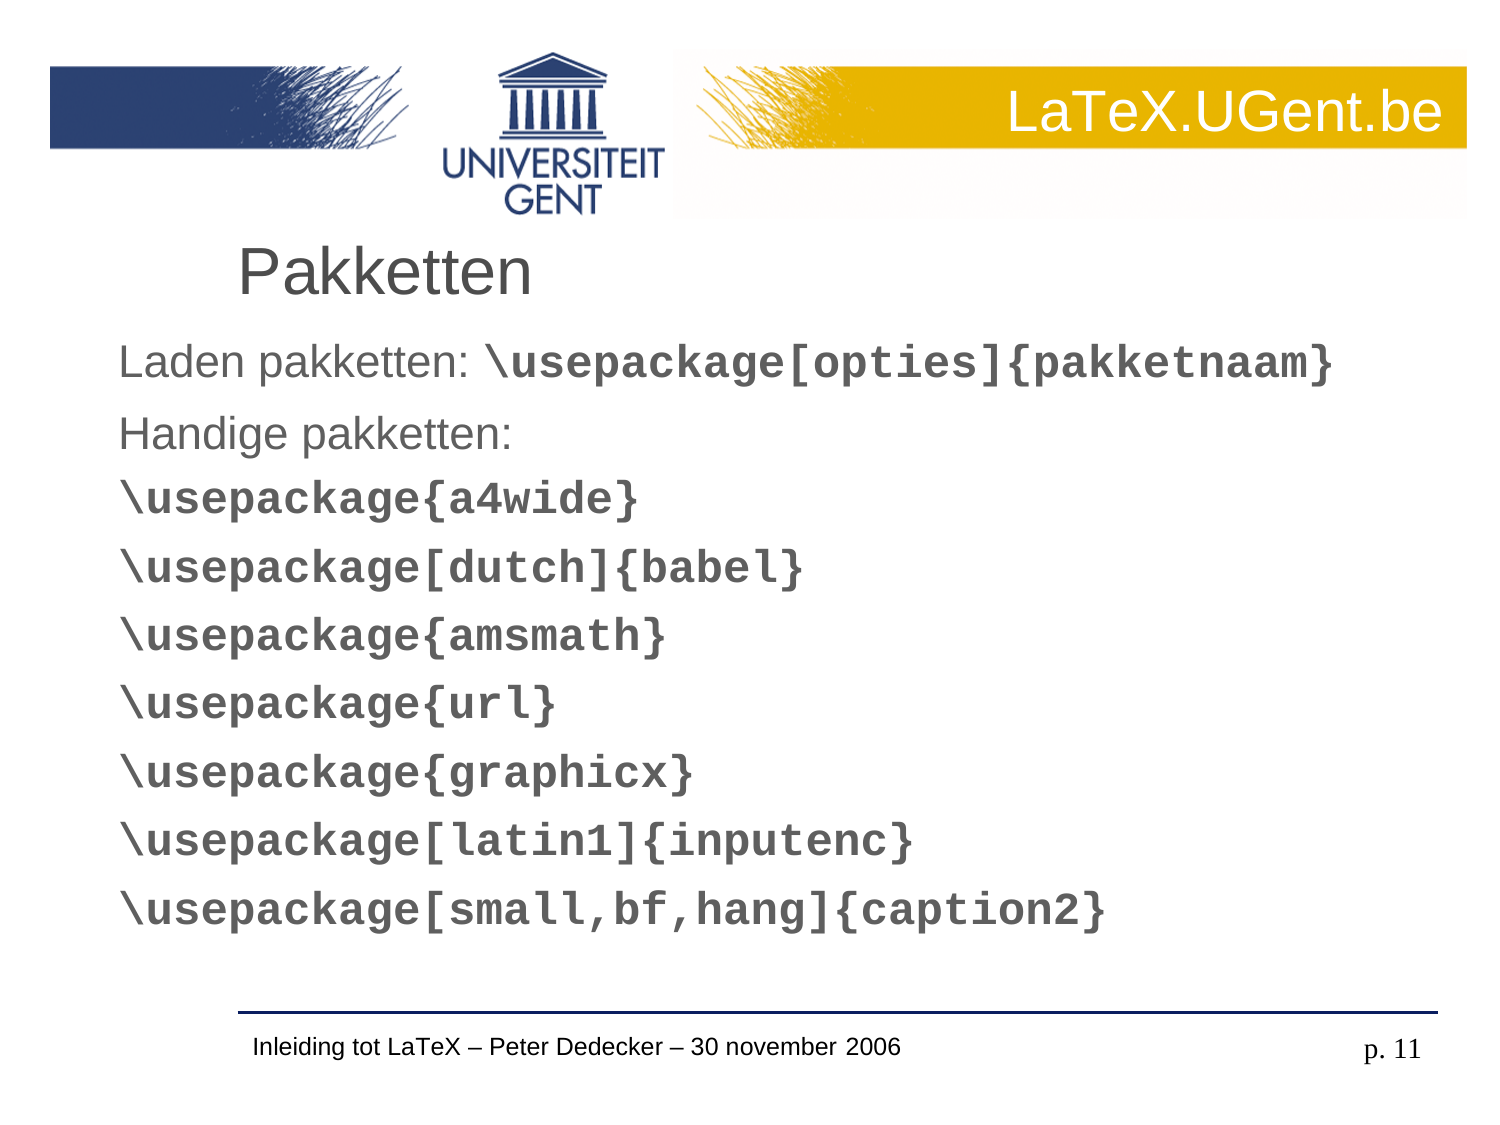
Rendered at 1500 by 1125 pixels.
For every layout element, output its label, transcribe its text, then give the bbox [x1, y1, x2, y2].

list Laden pakketten: \usepackage[opties]{pakketnaam} Handige pakketten: \usepackage{a4wide} \usepackage[dutch]{babel} \usepackage{amsmath} \usepackage{url} \usepackage{graphicx} \usepackage[latin1]{inputenc} \usepackage[small,bf,hang]{caption2} [118, 336, 1477, 937]
title Pakketten [237, 177, 1438, 336]
picture [50, 49, 1467, 219]
